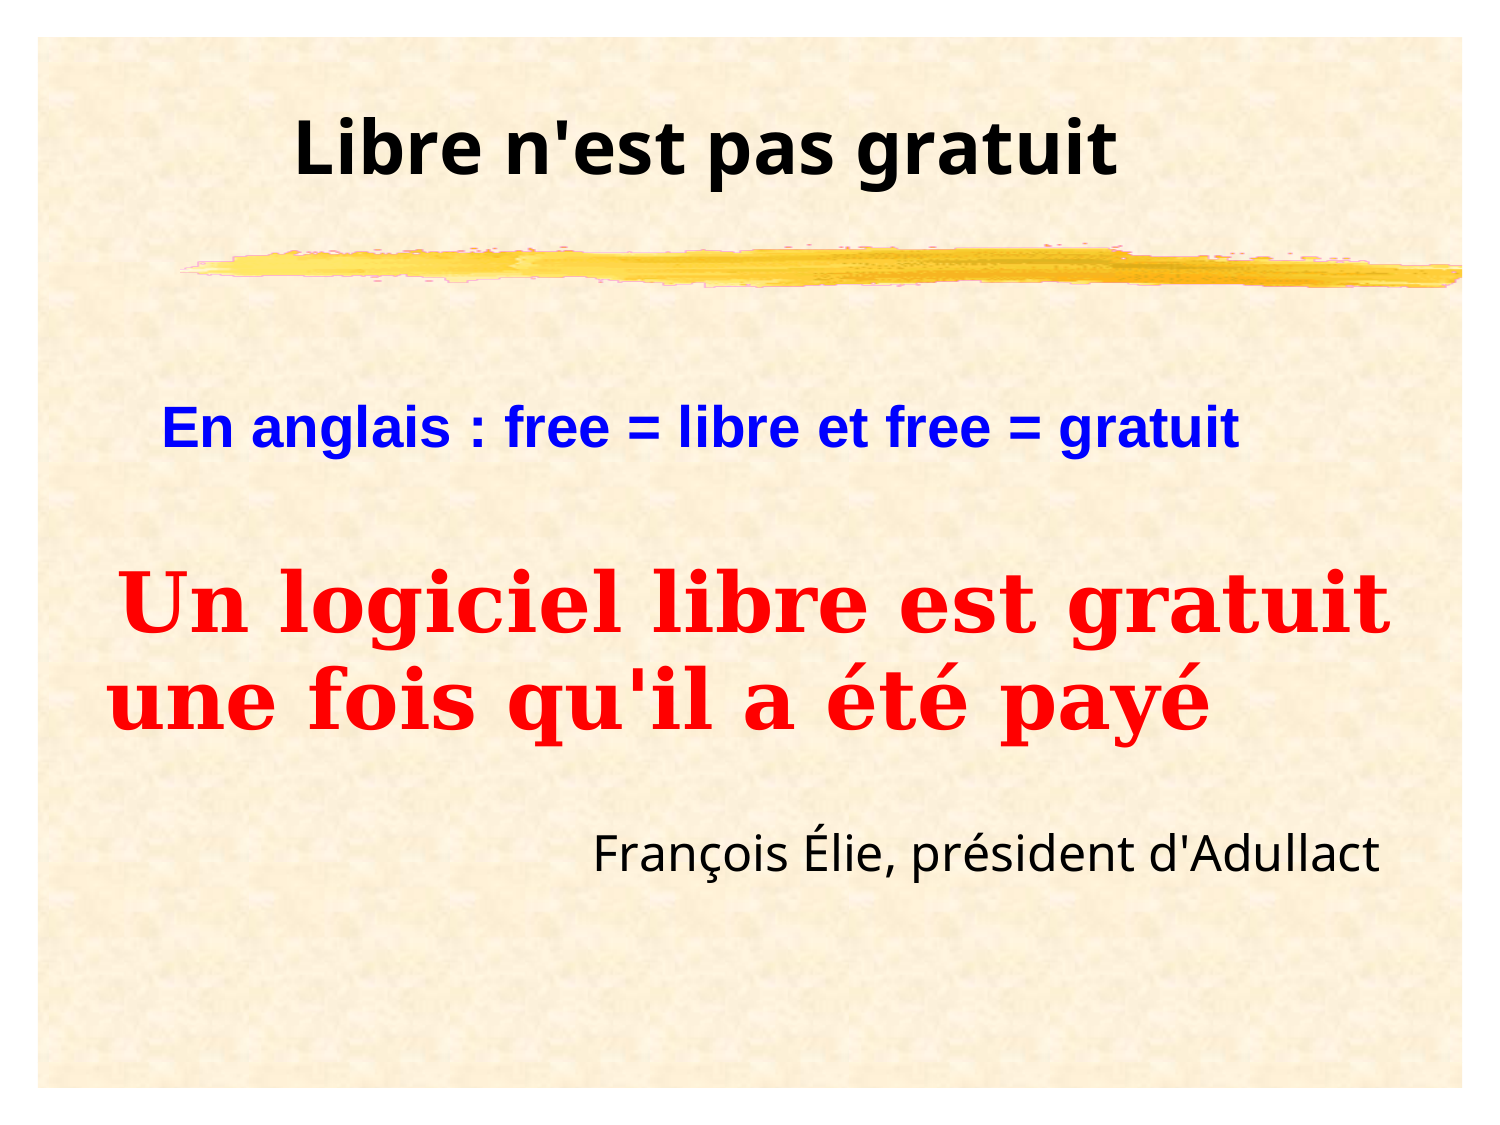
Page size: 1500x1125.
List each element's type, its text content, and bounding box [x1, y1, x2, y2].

text_box En anglais : free = libre et free = gratuit [128, 386, 1435, 480]
picture [37, 37, 1463, 1088]
text_box Un logiciel libre est gratuit une fois qu'il a été payé François Élie, président d'Adullact [105, 553, 1429, 872]
title Libre n'est pas gratuit [101, 39, 1312, 253]
